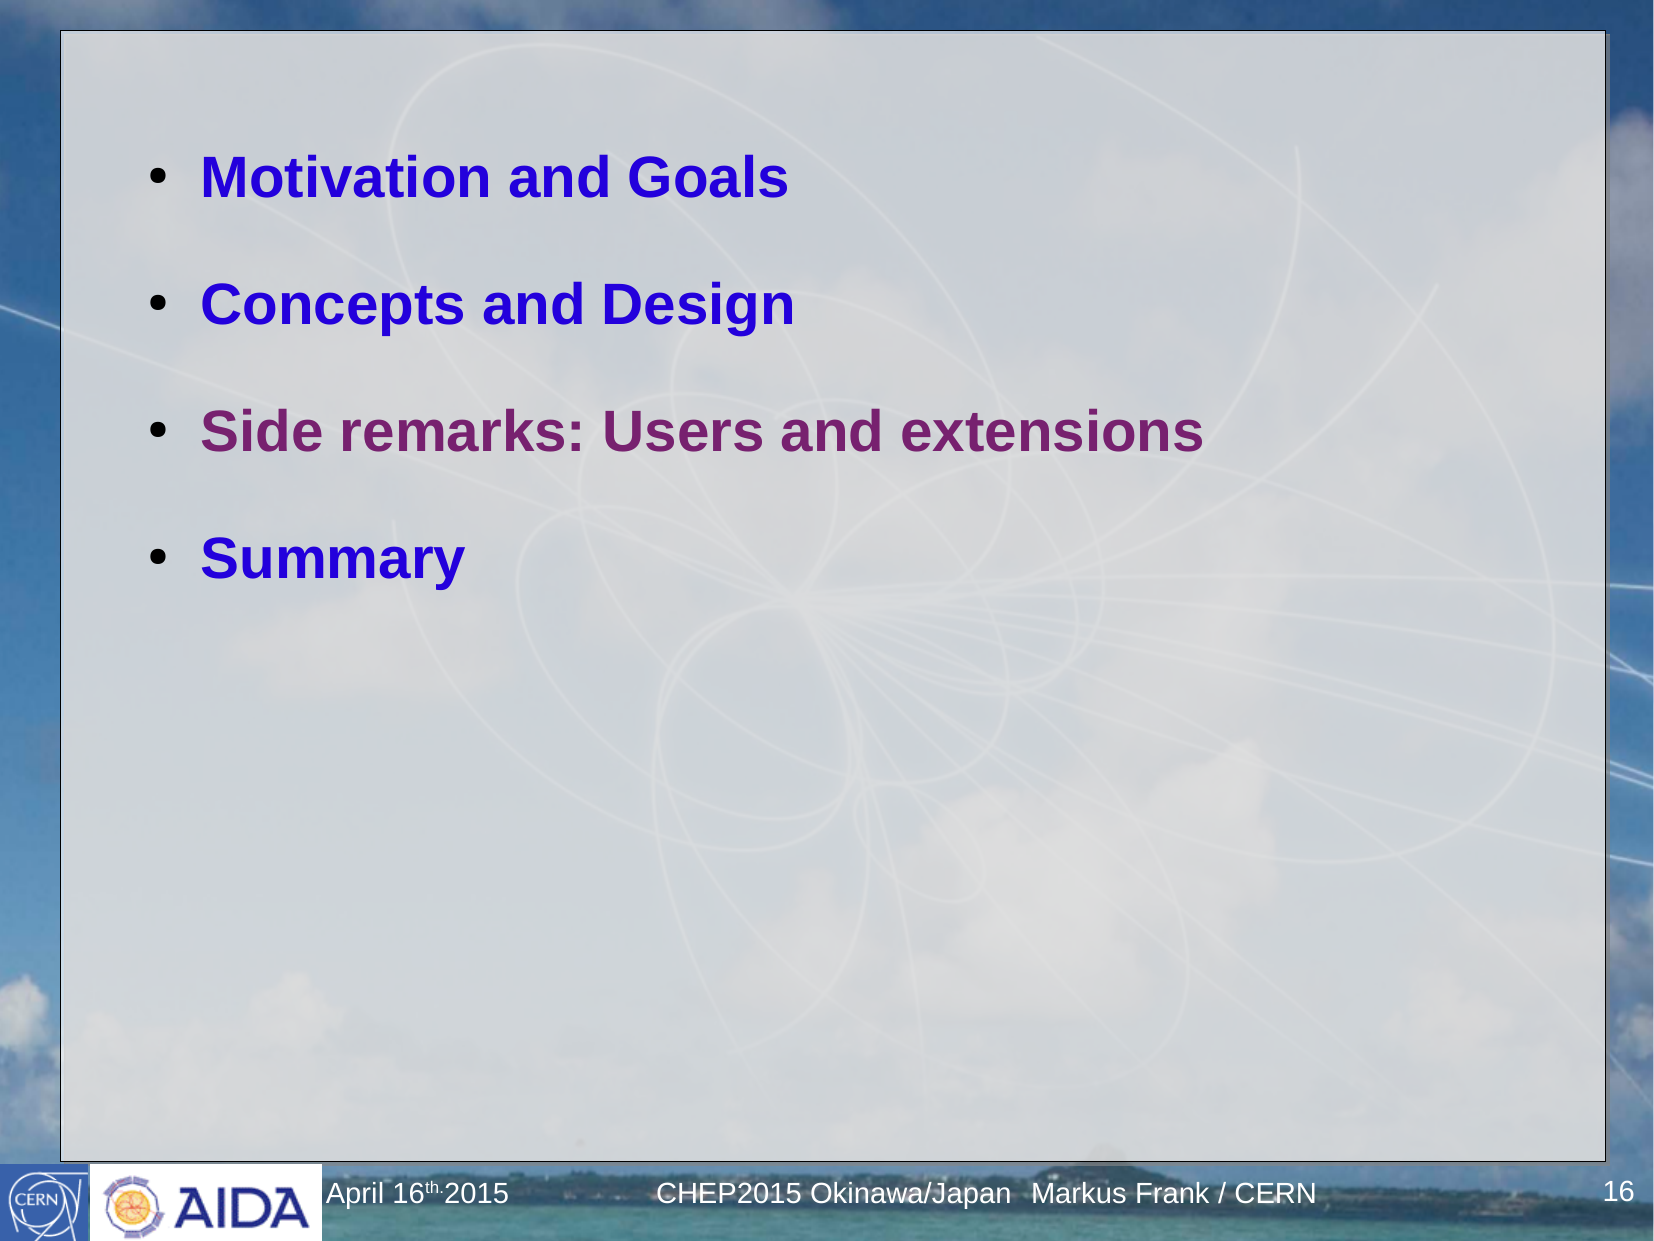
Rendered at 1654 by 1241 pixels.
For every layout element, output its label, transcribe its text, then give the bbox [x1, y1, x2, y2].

picture [0, 0, 1654, 1241]
list Motivation and Goals Concepts and Design Side remarks: Users and extensions Summary [129, 112, 1489, 832]
